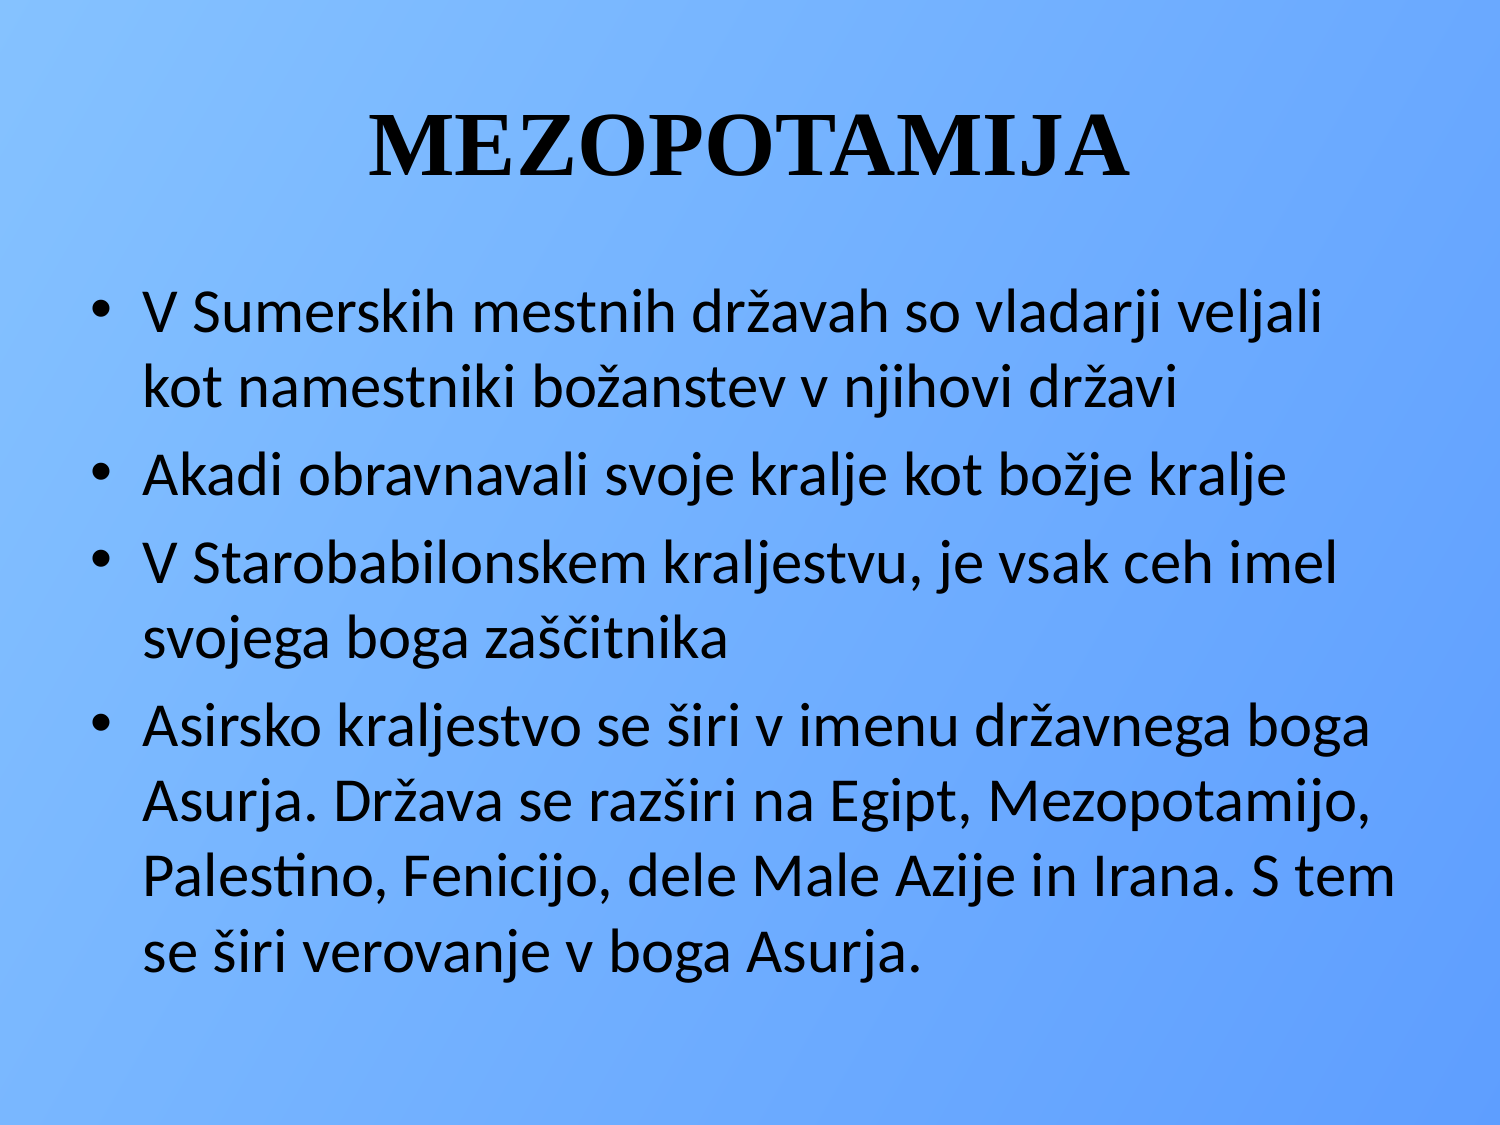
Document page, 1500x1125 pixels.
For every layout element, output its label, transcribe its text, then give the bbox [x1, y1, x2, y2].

title Mezopotamija [75, 45, 1425, 233]
list V Sumerskih mestnih državah so vladarji veljali kot namestniki božanstev v njihovi državi Akadi obravnavali svoje kralje kot božje kralje V Starobabilonskem kraljestvu, je vsak ceh imel svojega boga zaščitnika Asirsko kraljestvo se širi v imenu državnega boga Asurja. Država se razširi na Egipt, Mezopotamijo, Palestino, Fenicijo, dele Male Azije in Irana. S tem se širi verovanje v boga Asurja. [75, 262, 1425, 1005]
